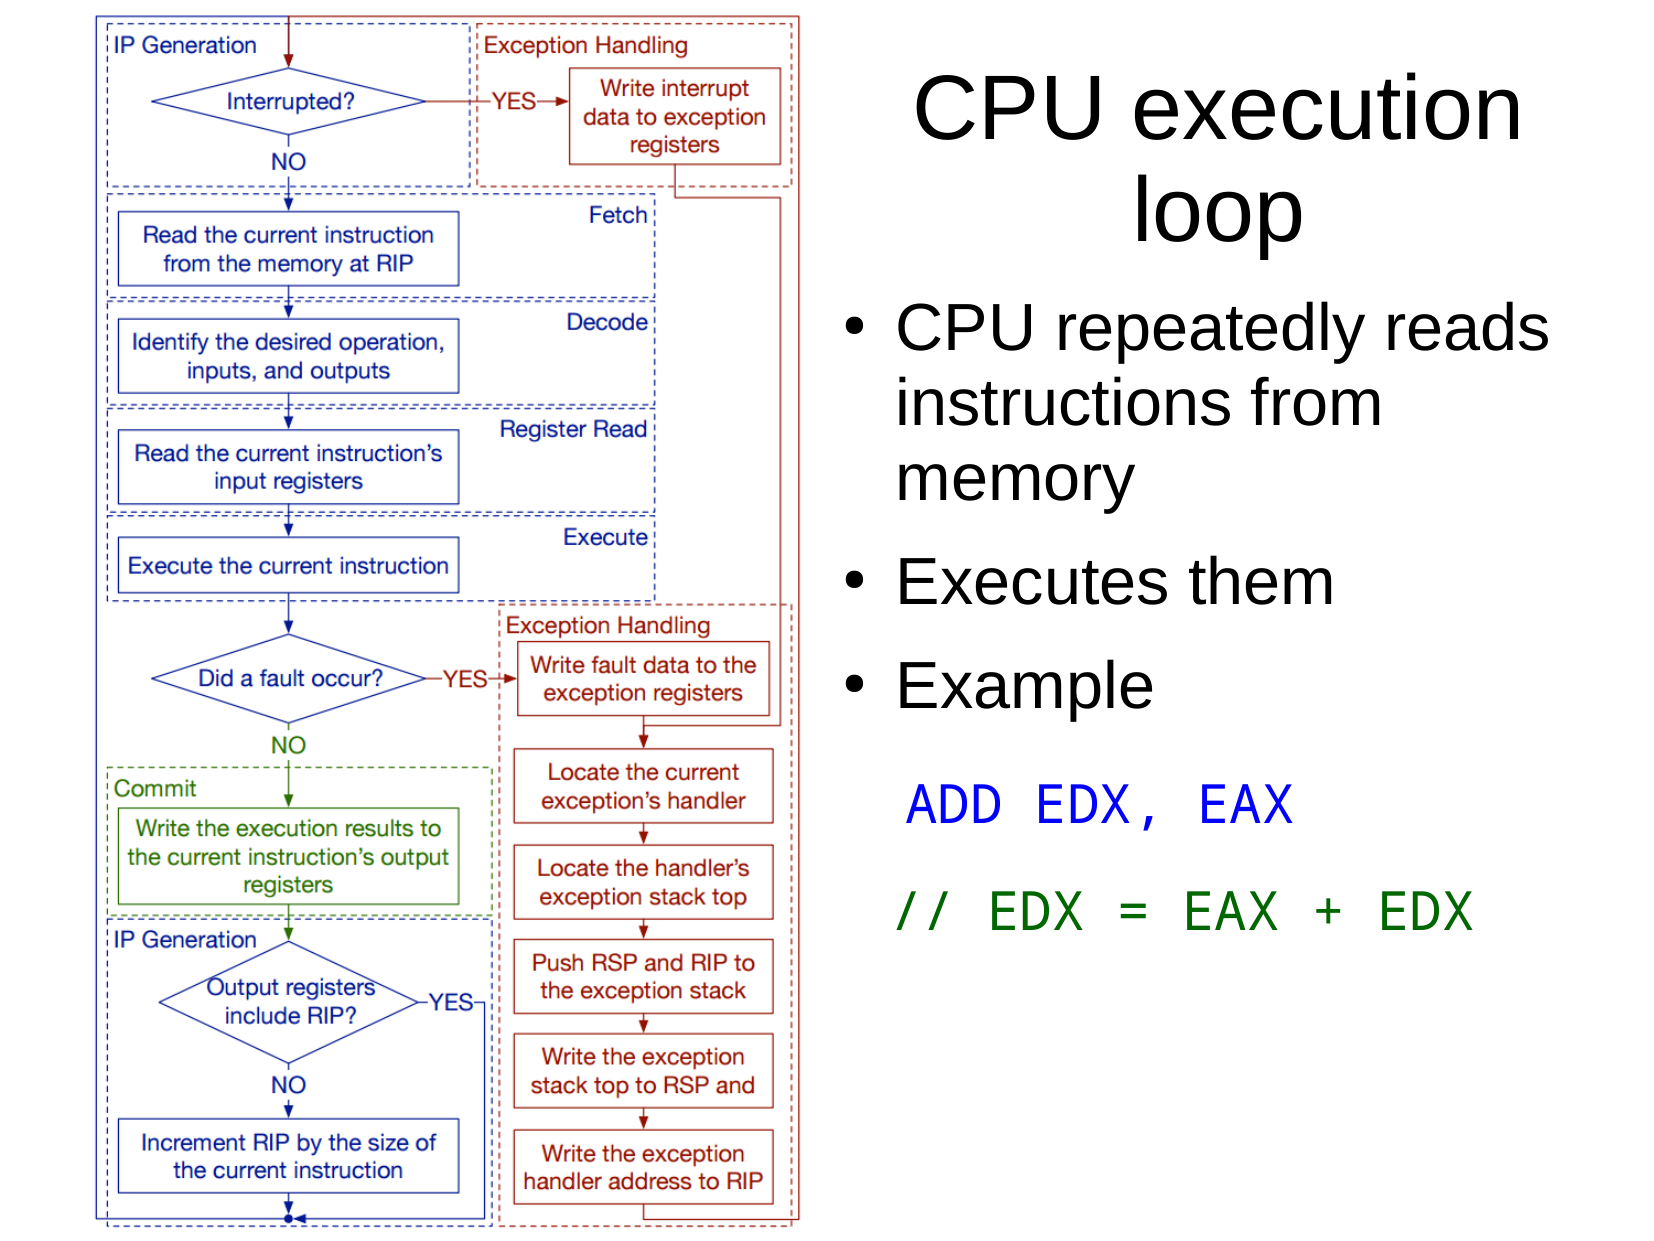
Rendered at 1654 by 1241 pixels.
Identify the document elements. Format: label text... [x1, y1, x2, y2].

list CPU repeatedly reads instructions from memory Executes them Example ADD EDX, EAX // EDX = EAX + EDX [825, 290, 1571, 1010]
title CPU execution loop [862, 55, 1576, 263]
picture [75, 0, 817, 1241]
